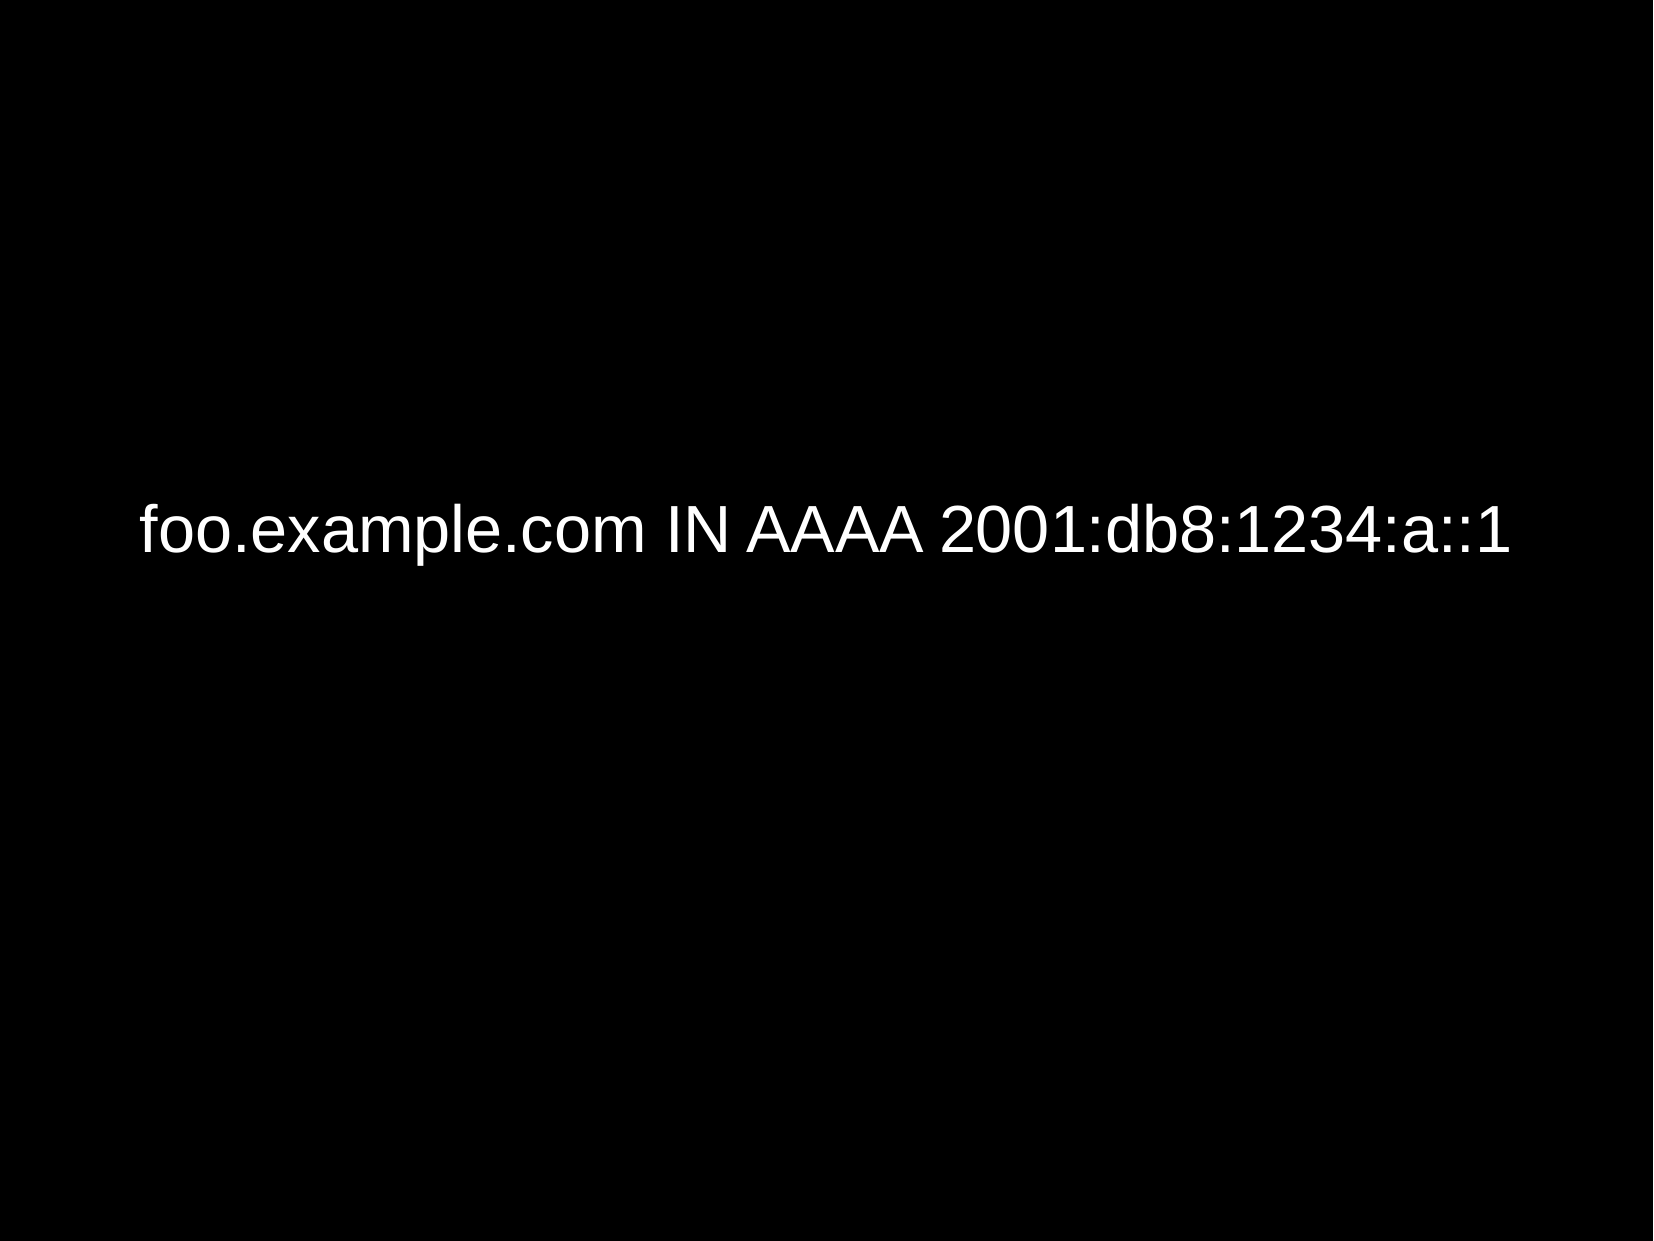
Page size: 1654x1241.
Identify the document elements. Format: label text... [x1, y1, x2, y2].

subtitle foo.example.com IN AAAA 2001:db8:1234:a::1 [82, 49, 1571, 1010]
